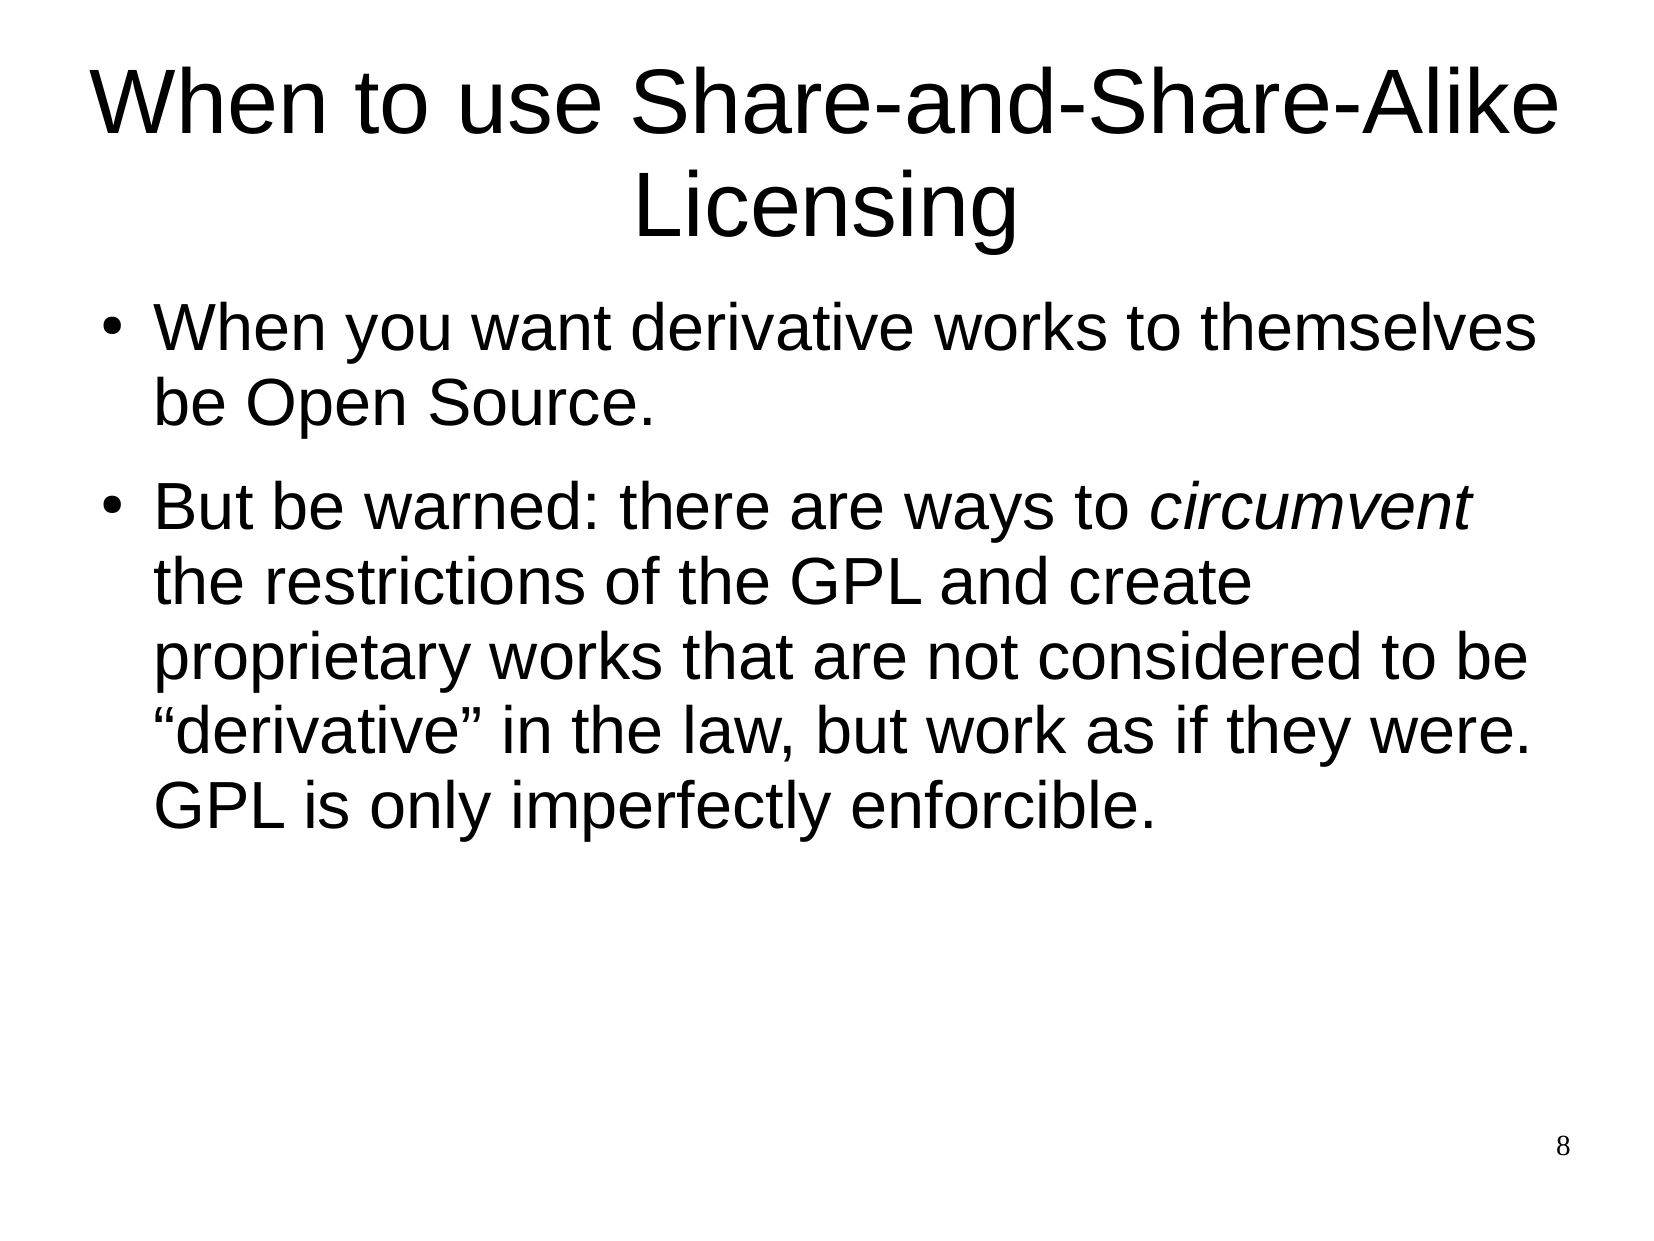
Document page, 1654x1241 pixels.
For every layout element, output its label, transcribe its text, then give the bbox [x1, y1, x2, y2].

list When you want derivative works to themselves be Open Source. But be warned: there are ways to circumvent the restrictions of the GPL and create proprietary works that are not considered to be “derivative” in the law, but work as if they were. GPL is only imperfectly enforcible. [82, 290, 1571, 1094]
title When to use Share-and-Share-Alike Licensing [82, 50, 1571, 256]
